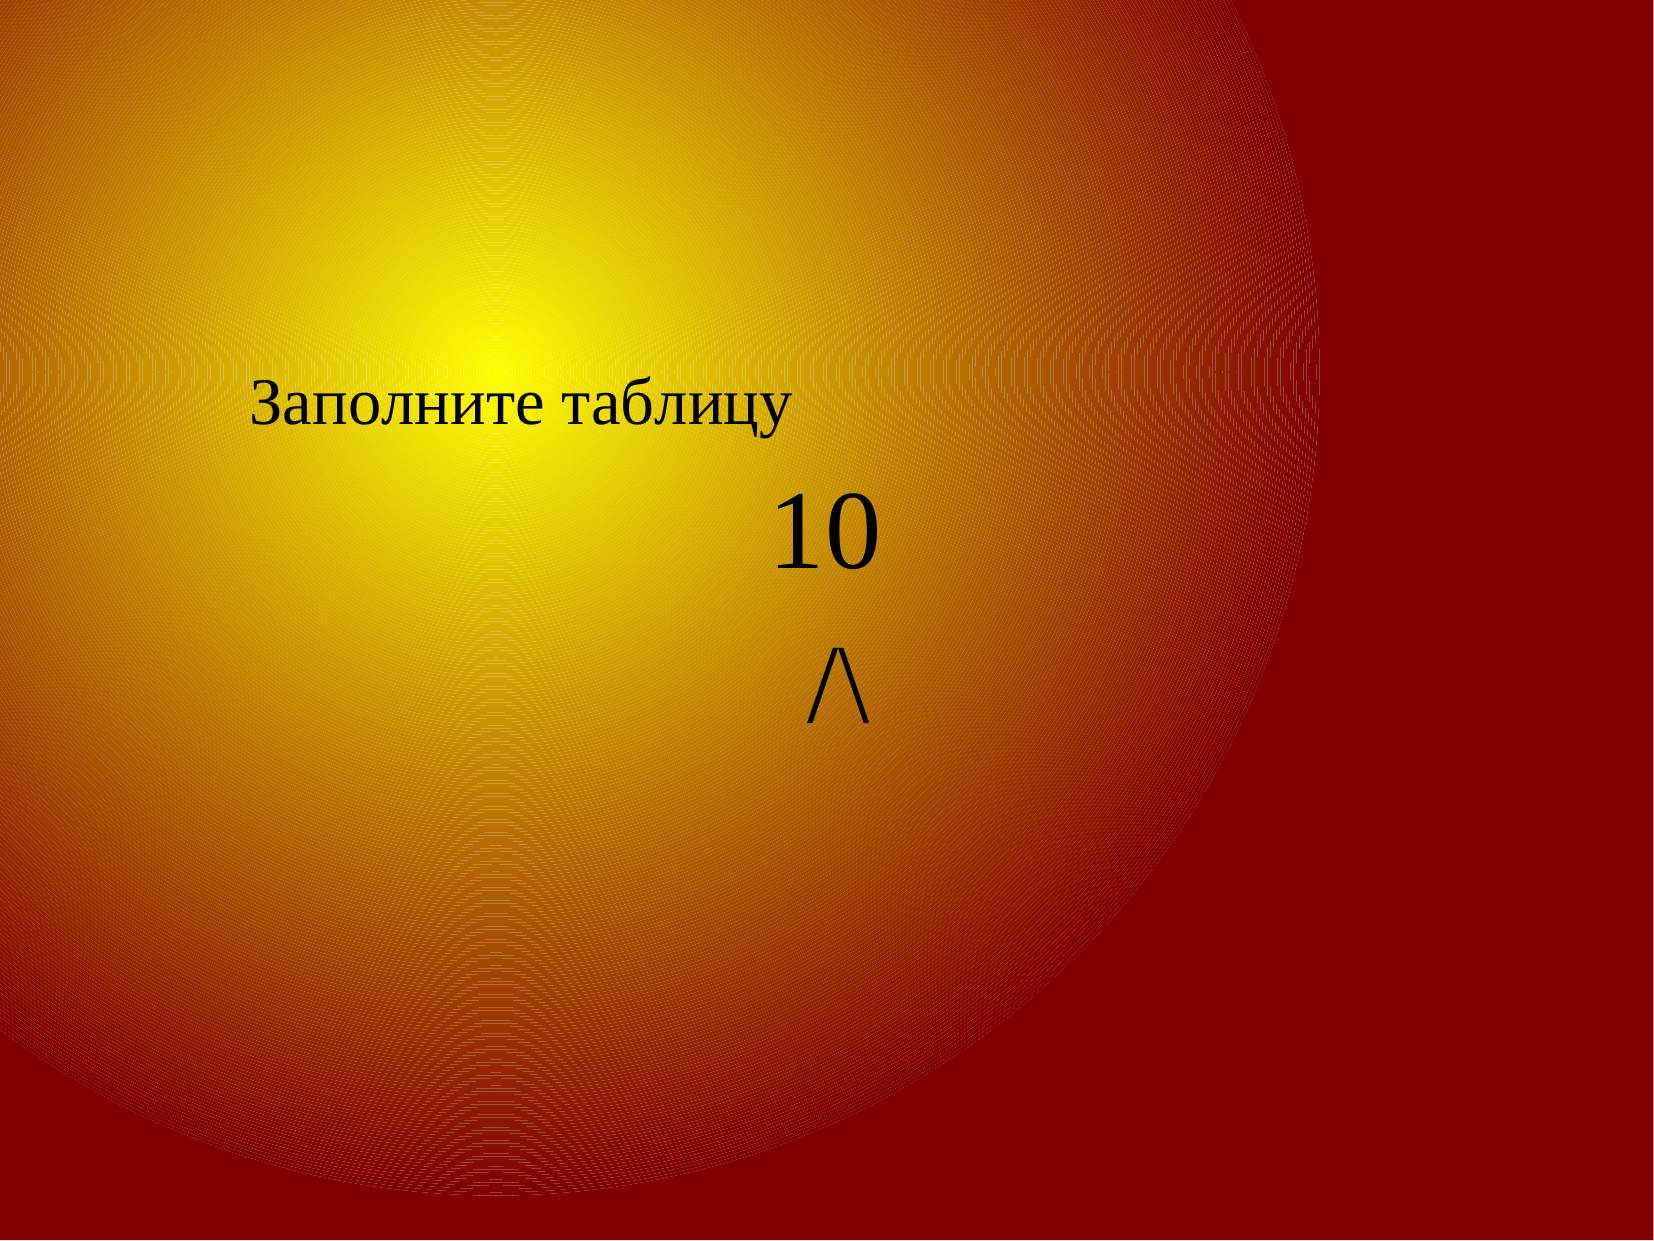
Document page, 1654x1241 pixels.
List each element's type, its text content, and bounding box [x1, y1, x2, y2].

list Заполните таблицу 10 /\ [178, 364, 1570, 1147]
